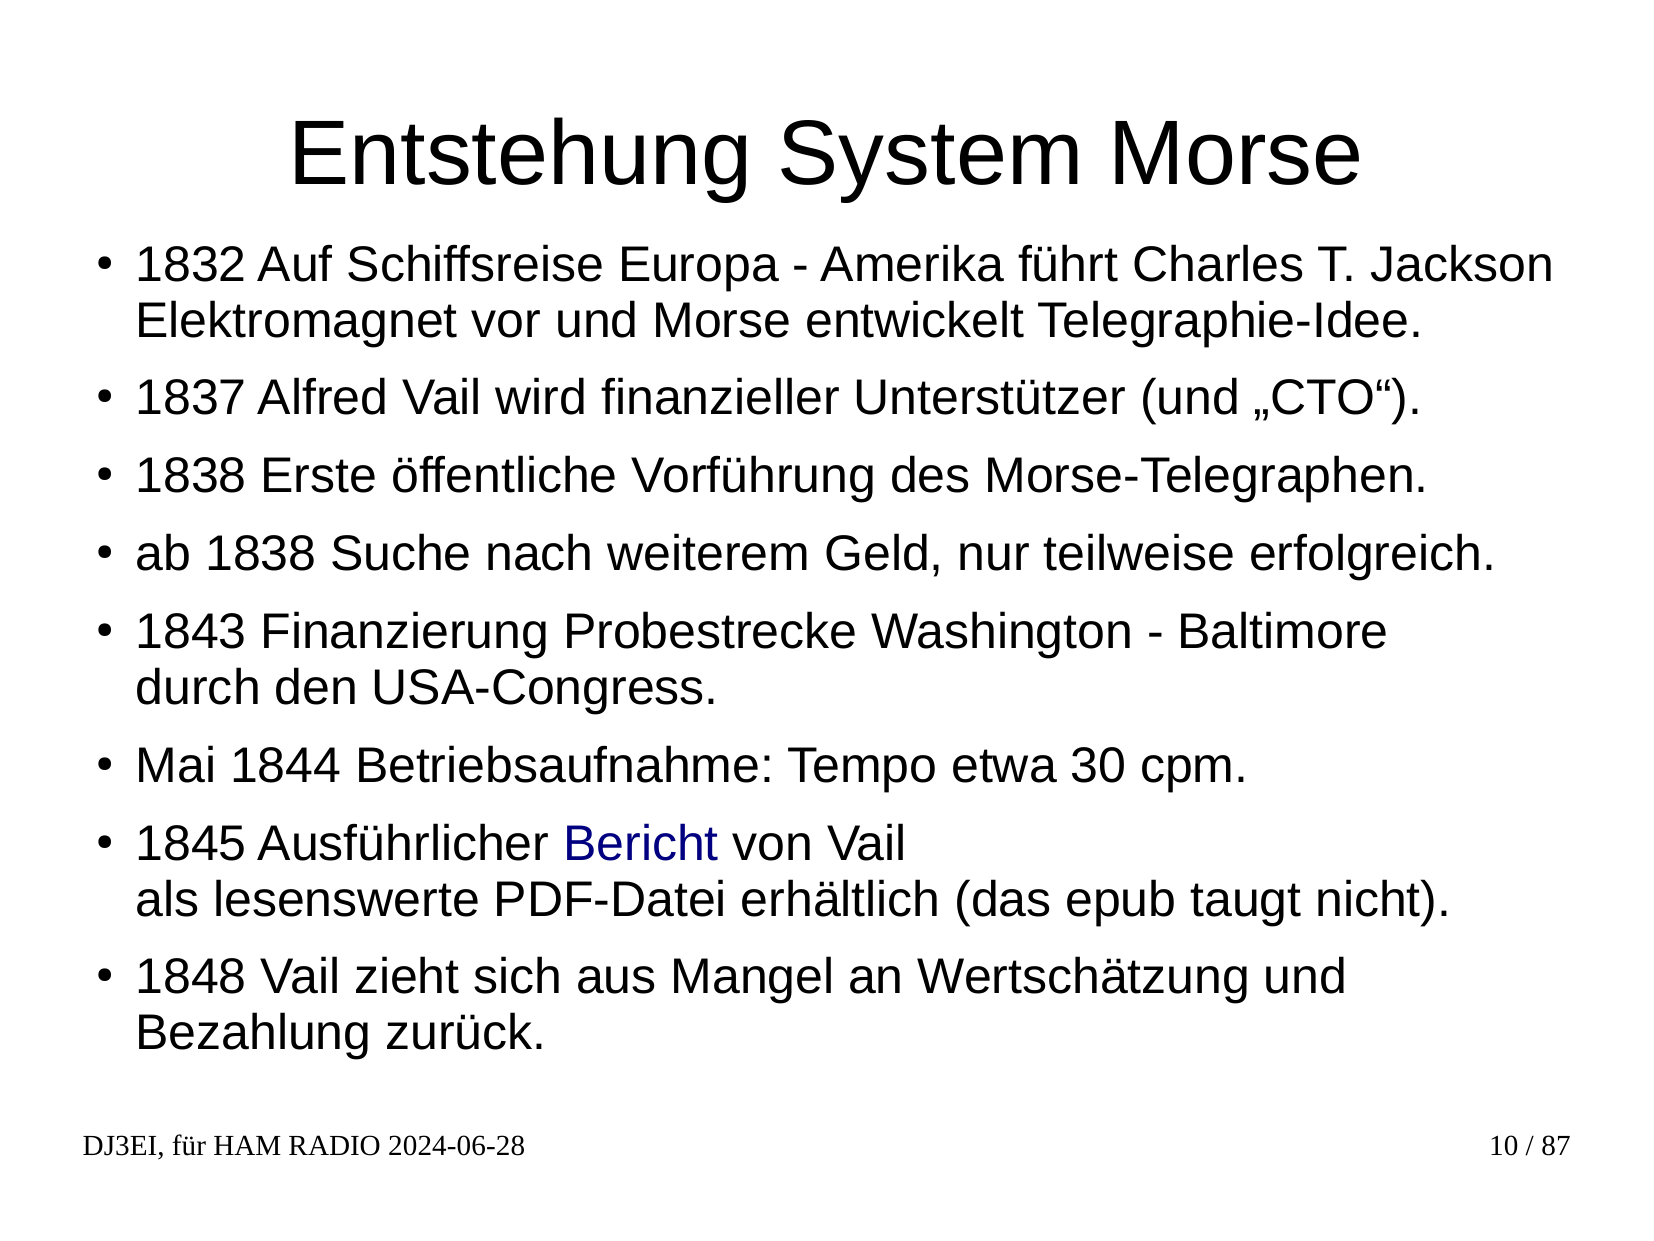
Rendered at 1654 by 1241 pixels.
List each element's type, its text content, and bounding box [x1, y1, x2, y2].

title Entstehung System Morse [82, 49, 1571, 236]
list 1832 Auf Schiffsreise Europa - Amerika führt Charles T. Jackson Elektromagnet vor und Morse entwickelt Telegraphie-Idee. 1837 Alfred Vail wird finanzieller Unterstützer (und „CTO“). 1838 Erste öffentliche Vorführung des Morse-Telegraphen. ab 1838 Suche nach weiterem Geld, nur teilweise erfolgreich. 1843 Finanzierung Probestrecke Washington - Baltimore durch den USA-Congress. Mai 1844 Betriebsaufnahme: Tempo etwa 30 cpm. 1845 Ausführlicher Bericht von Vail als lesenswerte PDF-Datei erhältlich (das epub taugt nicht). 1848 Vail zieht sich aus Mangel an Wertschätzung und Bezahlung zurück. [82, 236, 1571, 1099]
